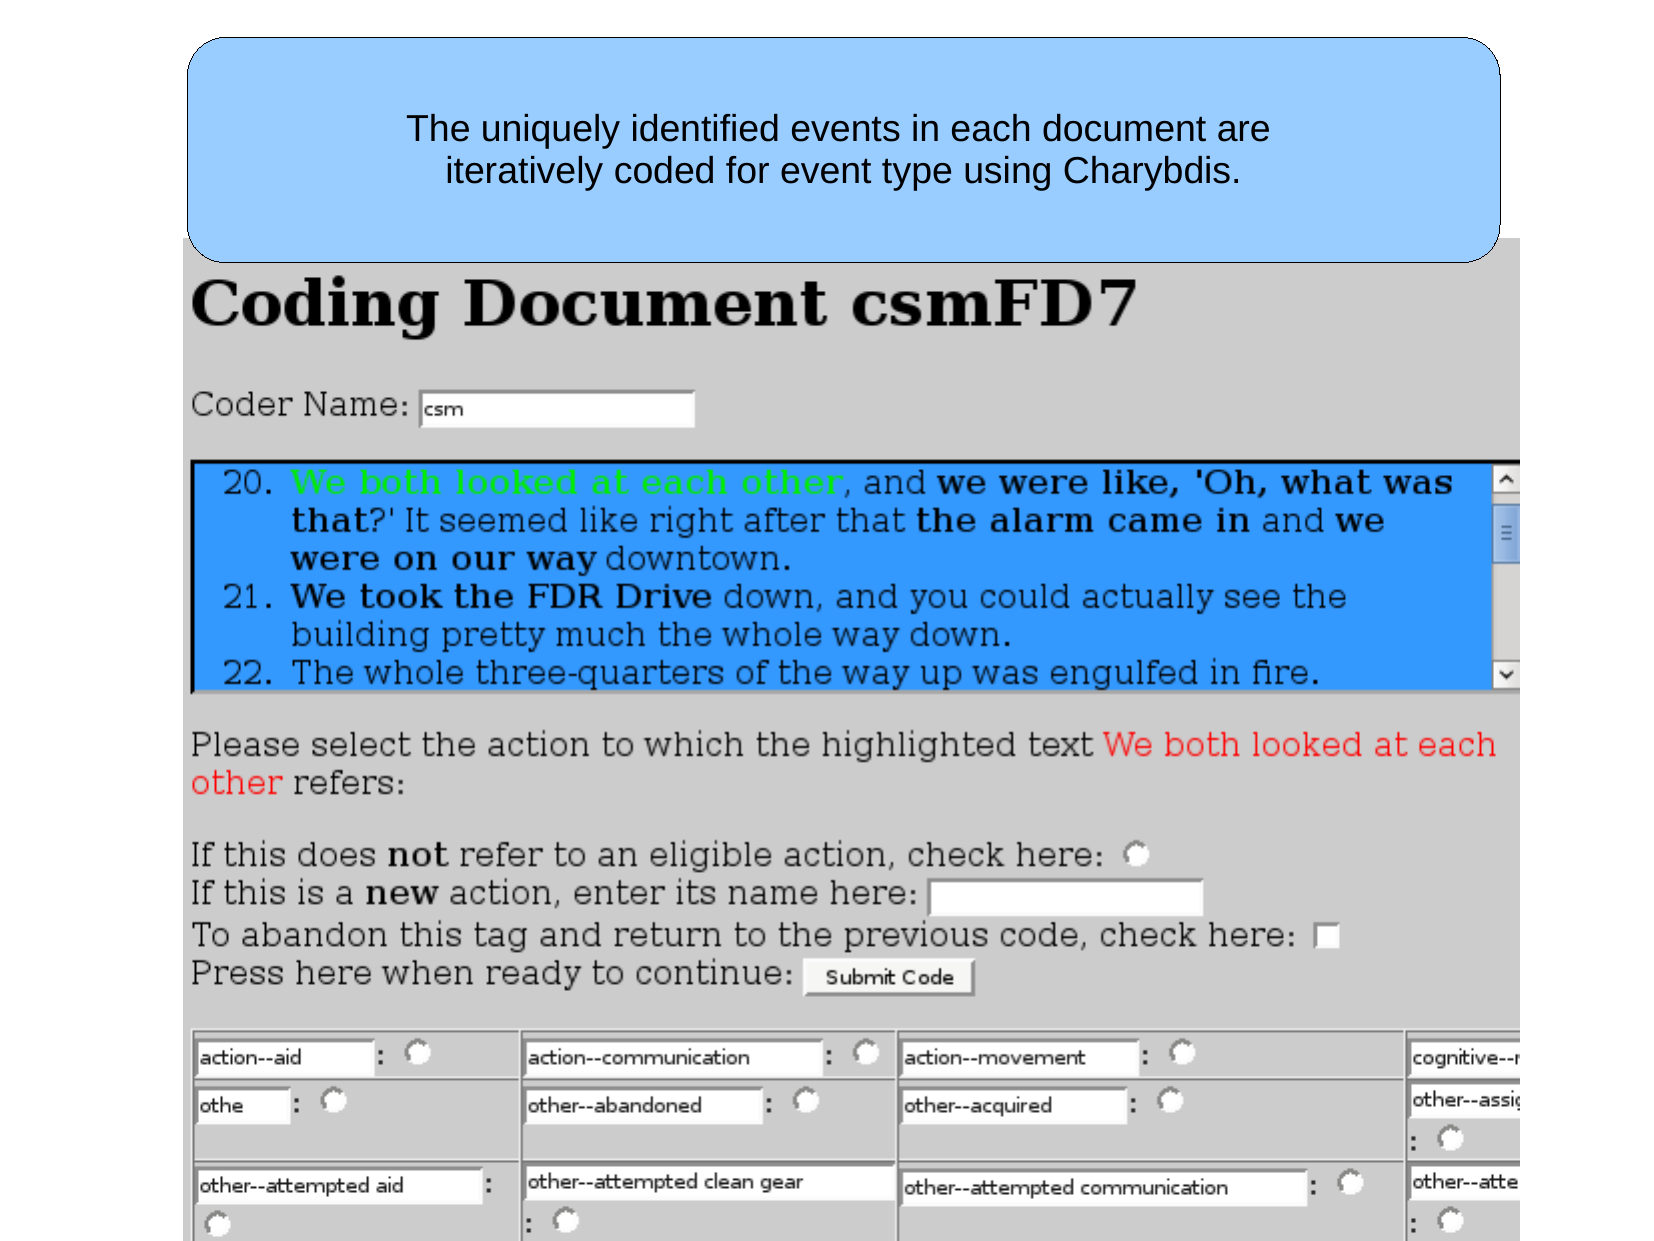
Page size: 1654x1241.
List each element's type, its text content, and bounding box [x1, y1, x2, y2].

picture [183, 238, 1520, 1241]
text_box The uniquely identified events in each document are iteratively coded for event type using Charybdis. [187, 37, 1501, 263]
